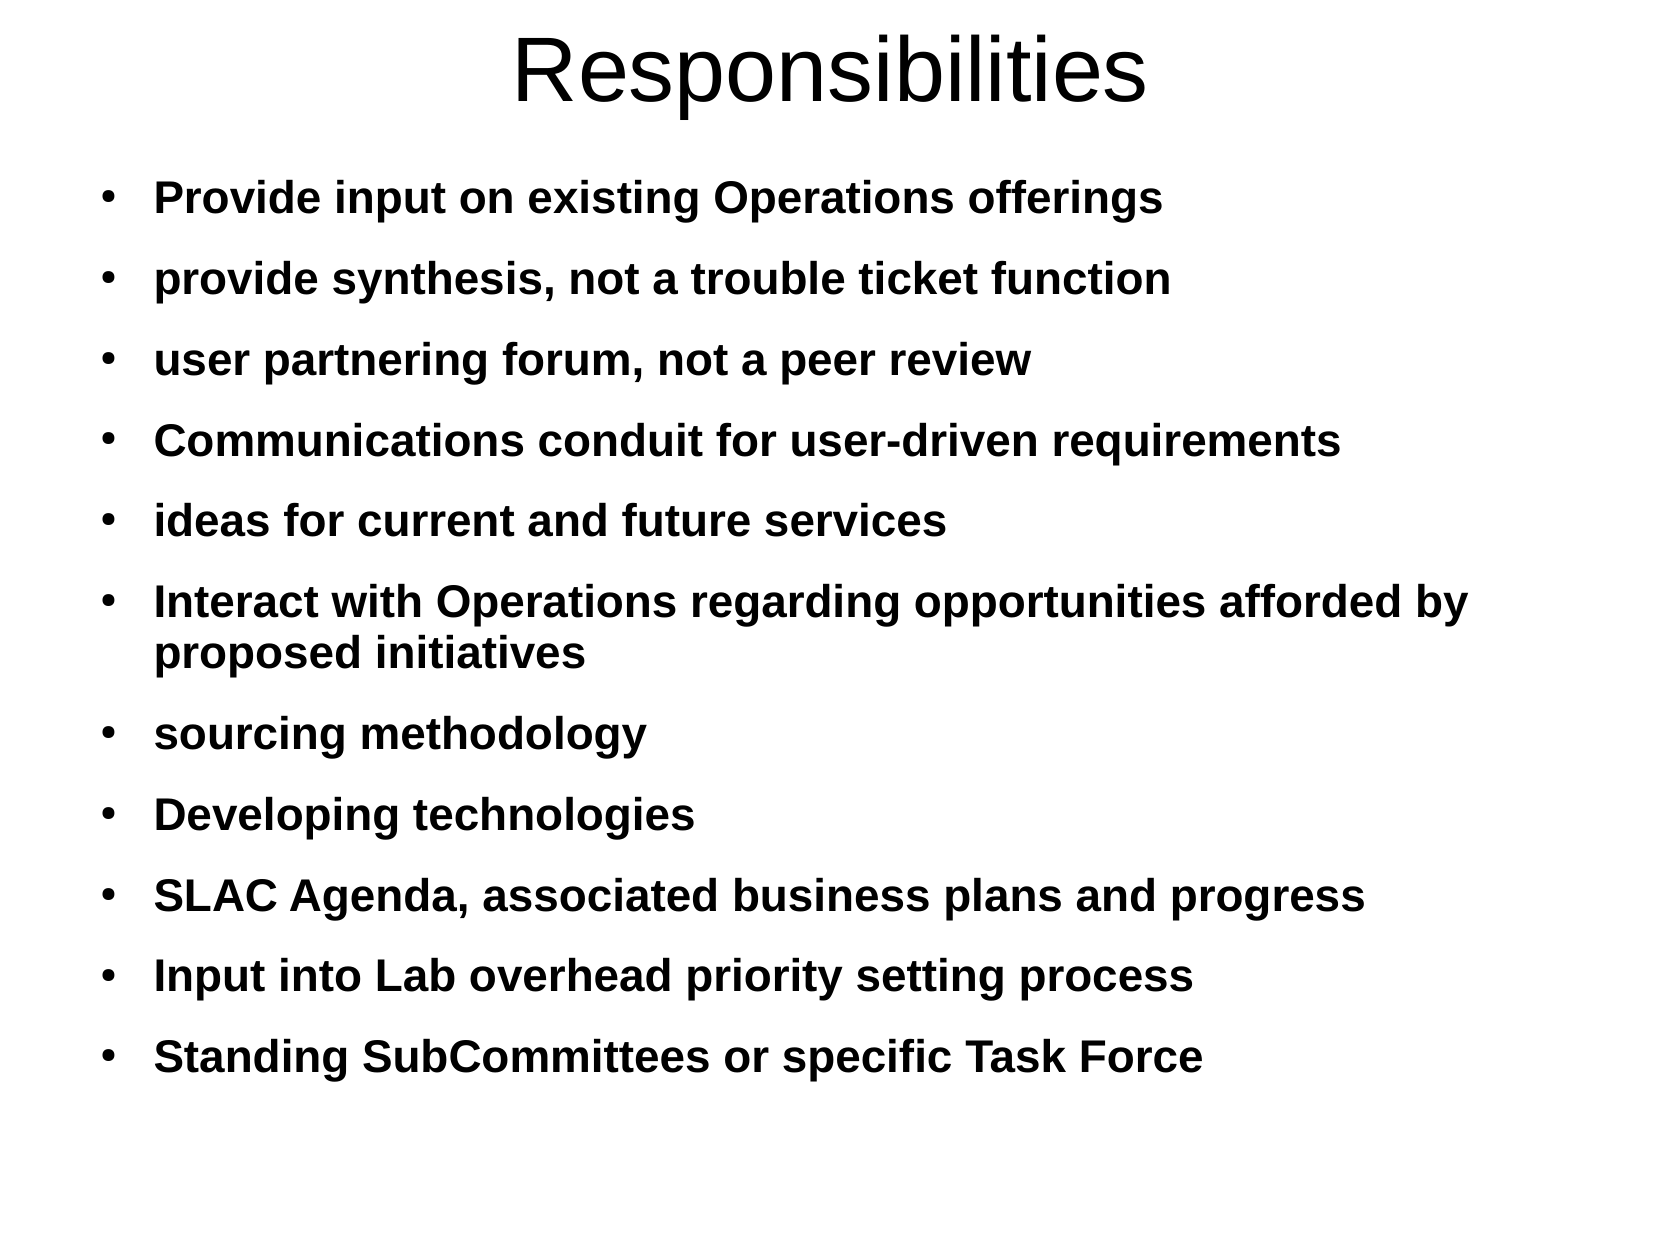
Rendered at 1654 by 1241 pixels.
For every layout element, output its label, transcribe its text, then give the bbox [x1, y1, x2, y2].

list Provide input on existing Operations offerings provide synthesis, not a trouble ticket function user partnering forum, not a peer review Communications conduit for user-driven requirements ideas for current and future services Interact with Operations regarding opportunities afforded by proposed initiatives sourcing methodology Developing technologies SLAC Agenda, associated business plans and progress Input into Lab overhead priority setting process Standing SubCommittees or specific Task Force [82, 172, 1571, 1083]
title Responsibilities [86, 0, 1576, 174]
